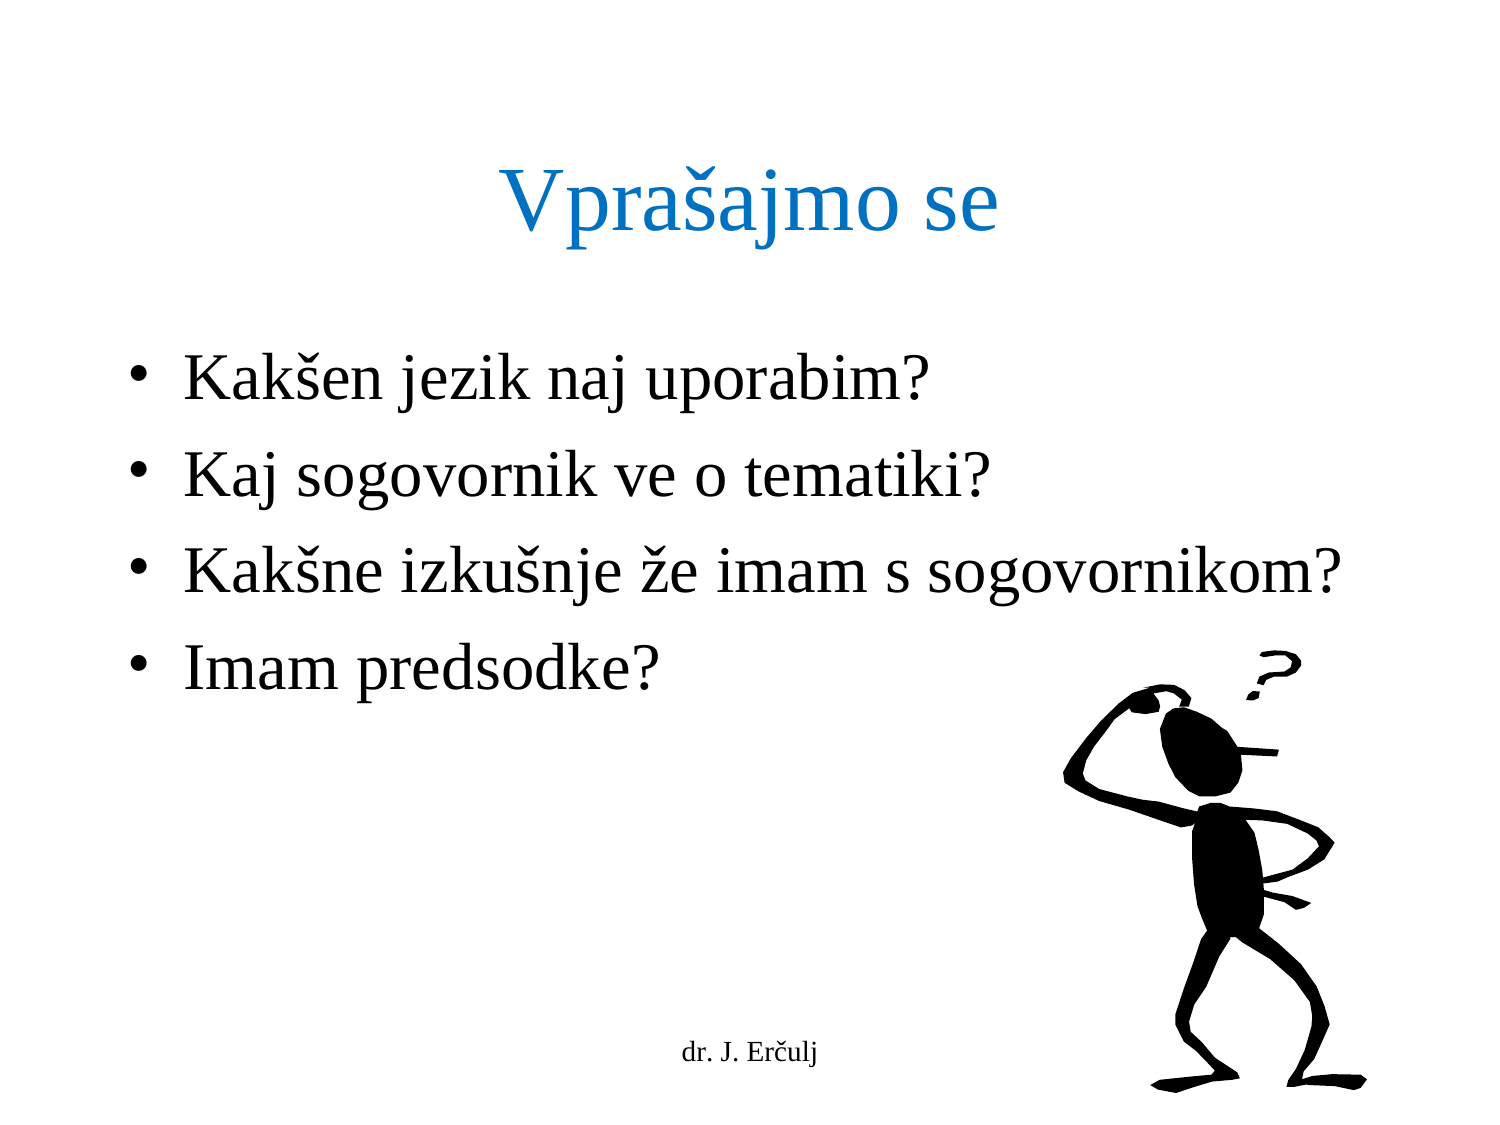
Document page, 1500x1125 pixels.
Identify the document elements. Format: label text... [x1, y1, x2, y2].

text_box dr. J. Erčulj [512, 1025, 988, 1101]
title Vprašajmo se [112, 99, 1388, 288]
list Kakšen jezik naj uporabim? Kaj sogovornik ve o tematiki? Kakšne izkušnje že imam s sogovornikom? Imam predsodke? [112, 324, 1388, 1001]
picture [1062, 650, 1368, 1093]
